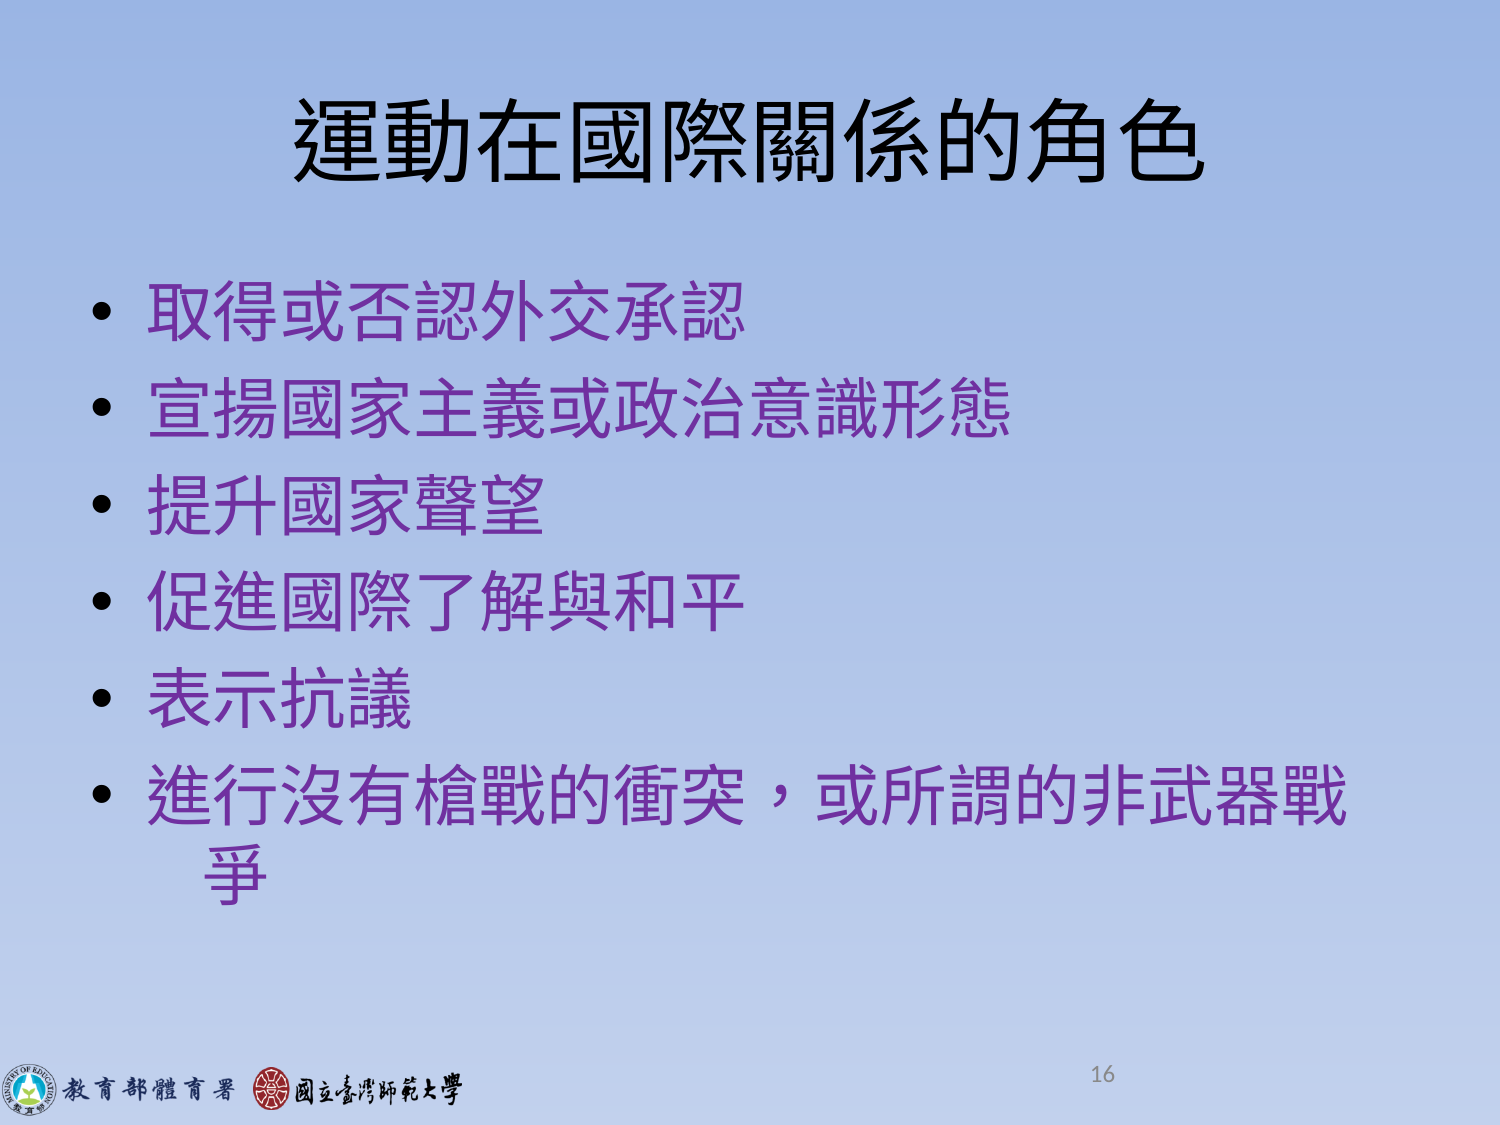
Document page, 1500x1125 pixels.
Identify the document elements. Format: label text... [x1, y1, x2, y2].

list 取得或否認外交承認 宣揚國家主義或政治意識形態 提升國家聲望 促進國際了解與和平 表示抗議 進行沒有槍戰的衝突，或所謂的非武器戰爭 [75, 262, 1426, 1005]
text_box [1074, 1042, 1426, 1103]
title 運動在國際關係的角色 [75, 45, 1426, 233]
